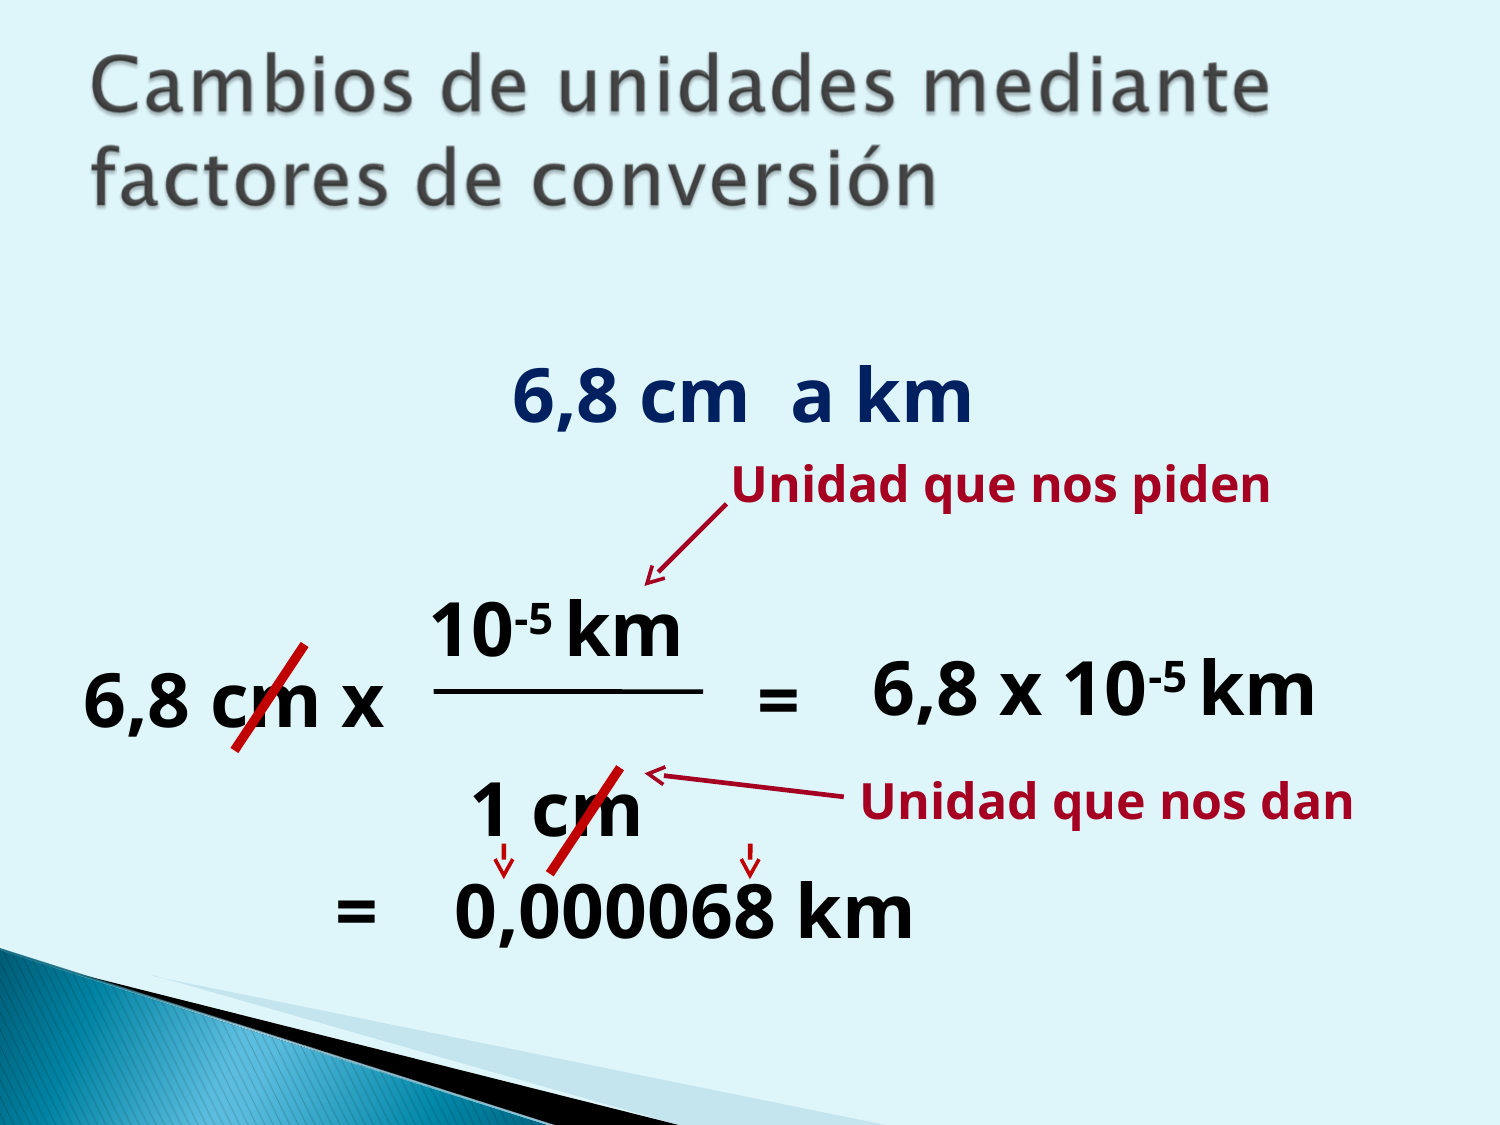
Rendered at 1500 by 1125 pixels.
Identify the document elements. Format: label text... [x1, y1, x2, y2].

text_box 6,8 cm x [241, 644, 386, 750]
text_box [36, 20, 1427, 241]
text_box Unidad que nos piden [714, 445, 1290, 521]
text_box = [292, 855, 398, 961]
text_box 6,8 cm a km [457, 339, 1032, 446]
text_box 6,8 cm x [46, 644, 298, 750]
text_box 6,8 x 10-5 km [820, 632, 1372, 739]
text_box 10-5 km 1 cm [386, 574, 727, 855]
text_box 0,000068 km [398, 855, 973, 961]
picture [0, 946, 559, 1125]
text_box = [714, 644, 844, 750]
text_box Unidad que nos dan [820, 761, 1395, 838]
